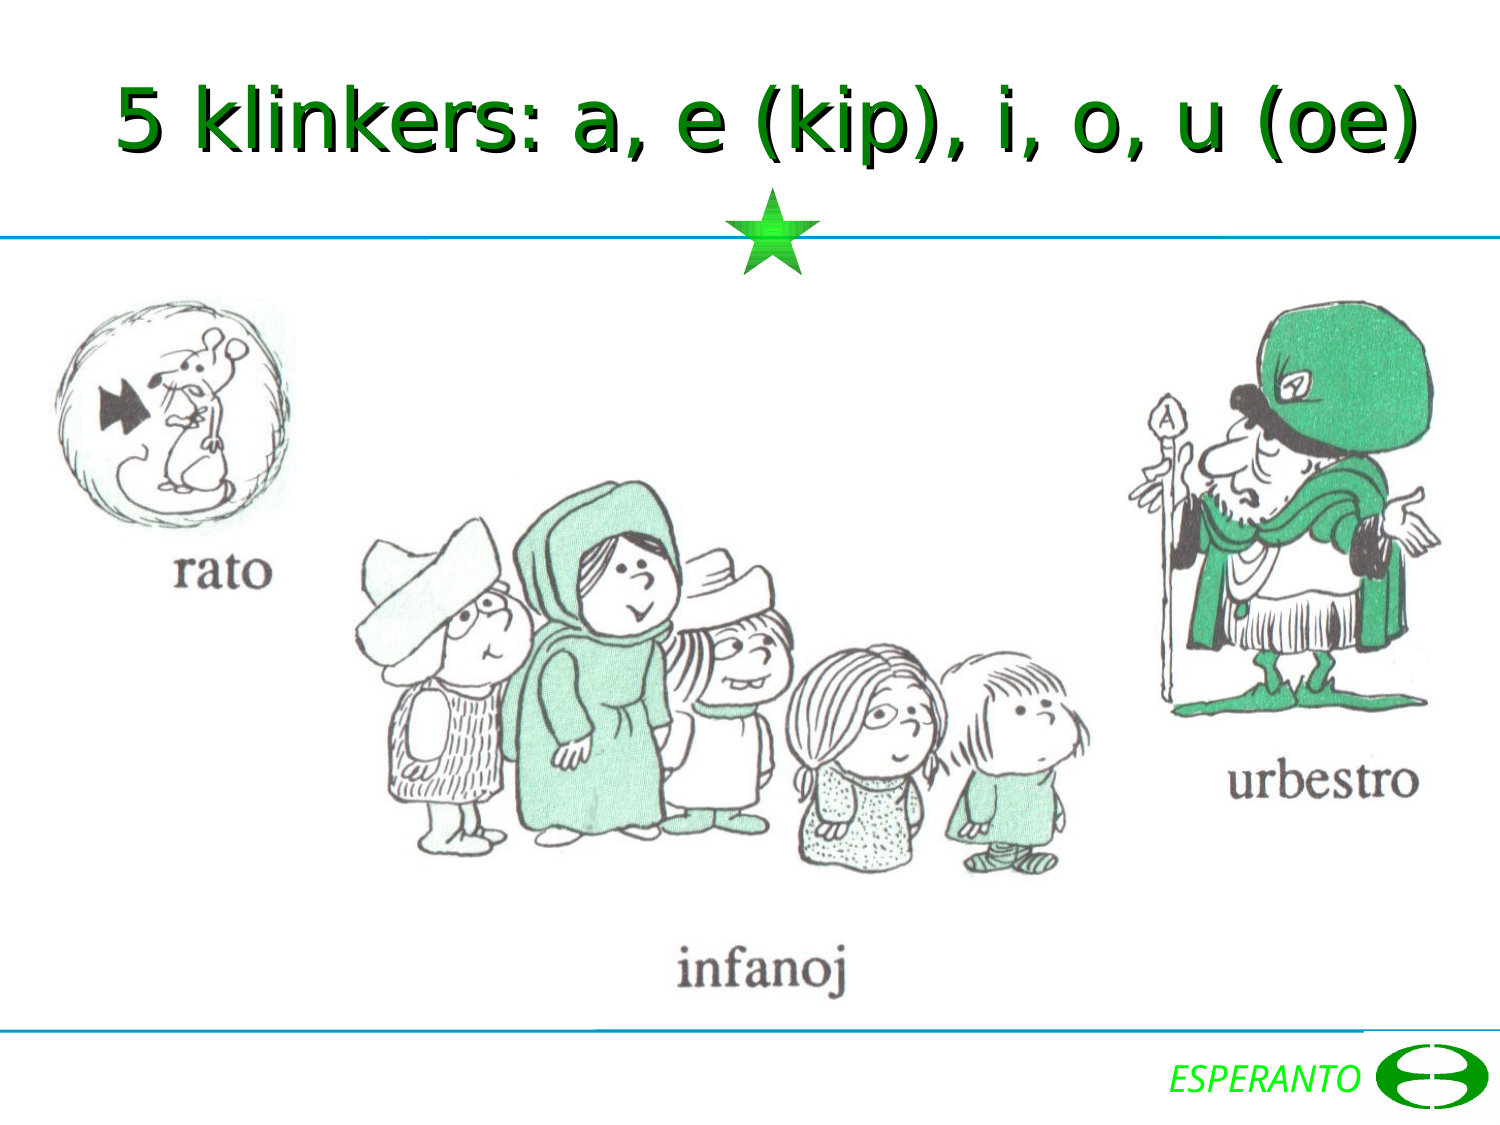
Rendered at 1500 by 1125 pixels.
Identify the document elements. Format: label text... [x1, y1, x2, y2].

picture [352, 472, 1093, 1006]
picture [1364, 1032, 1500, 1122]
title 5 klinkers: a, e (kip), i, o, u (oe) [112, 5, 1448, 245]
picture [48, 295, 296, 596]
picture [1122, 295, 1447, 805]
